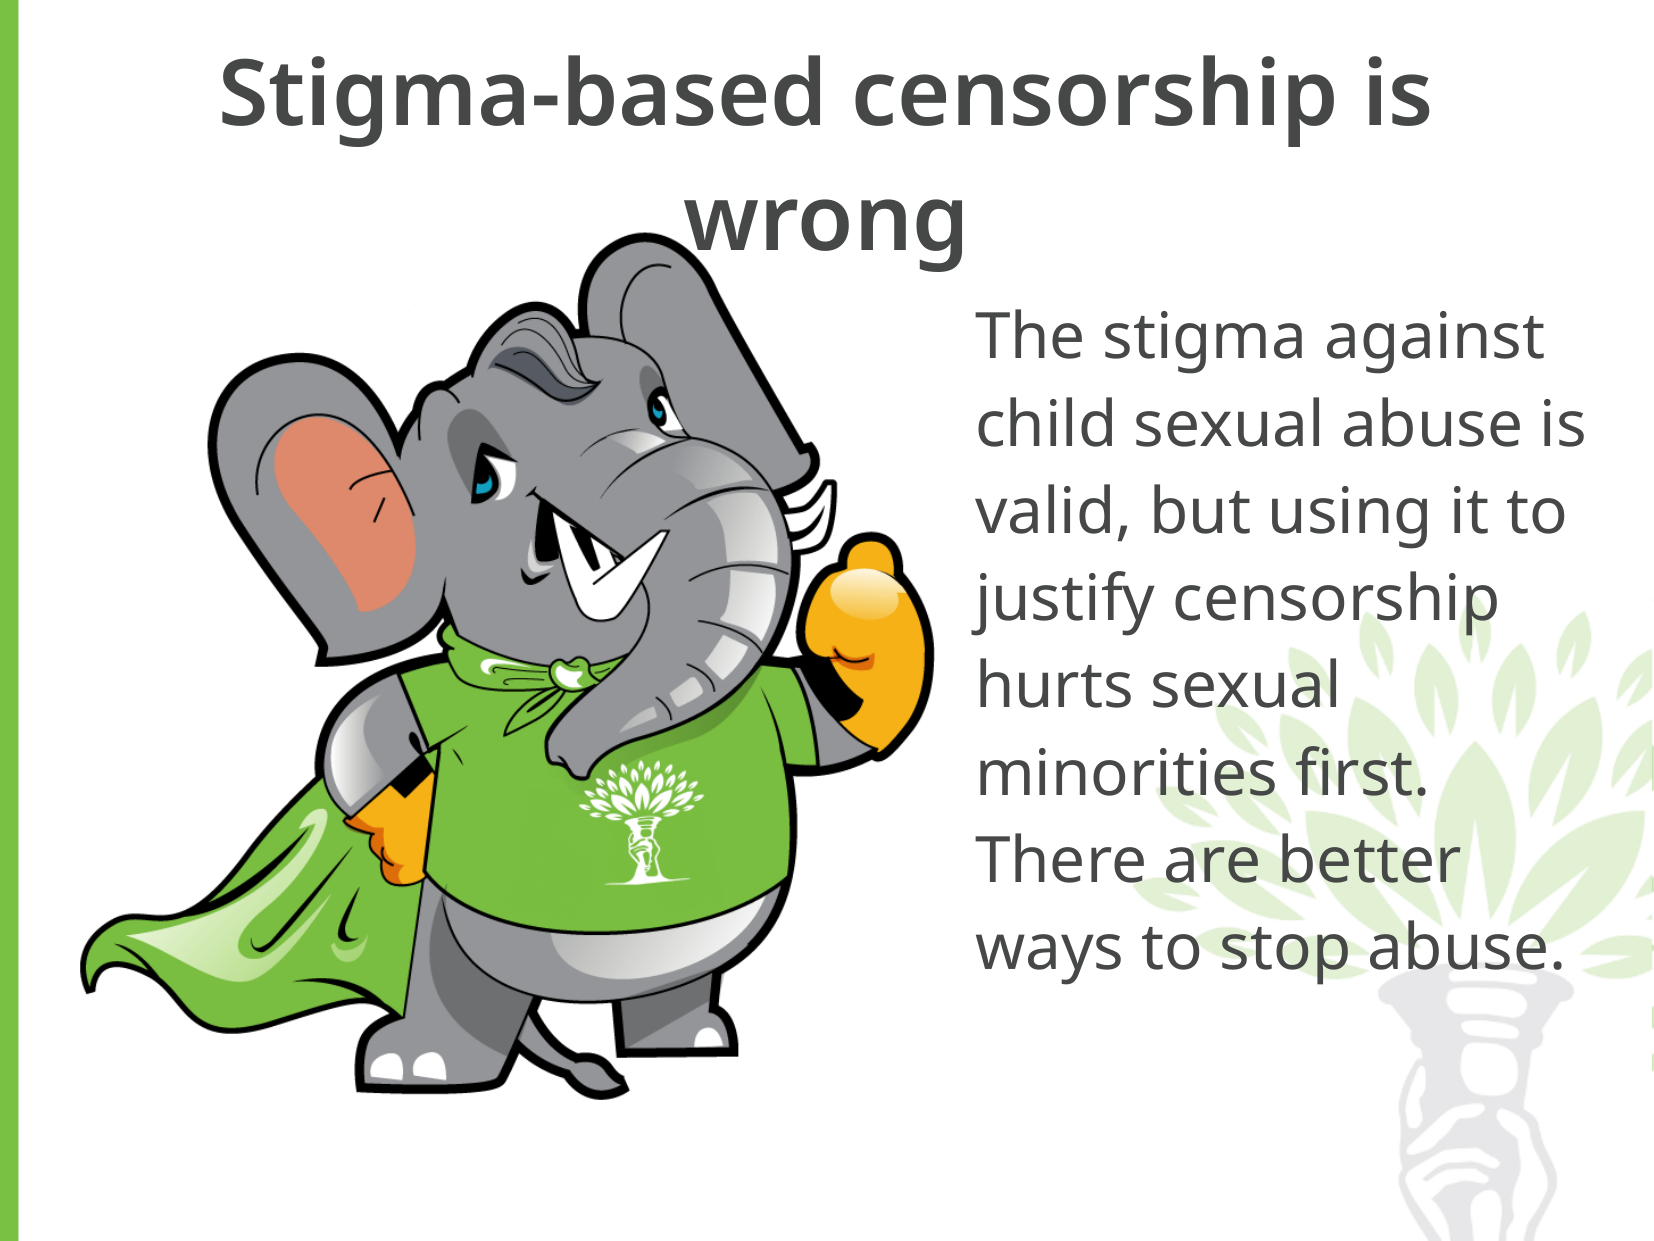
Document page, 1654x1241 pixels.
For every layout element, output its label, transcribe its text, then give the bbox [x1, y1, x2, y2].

picture [0, 0, 1654, 1241]
title Stigma-based censorship is wrong [82, 49, 1571, 257]
list The stigma against child sexual abuse is valid, but using it to justify censorship hurts sexual minorities first. There are better ways to stop abuse. [975, 290, 1591, 1051]
